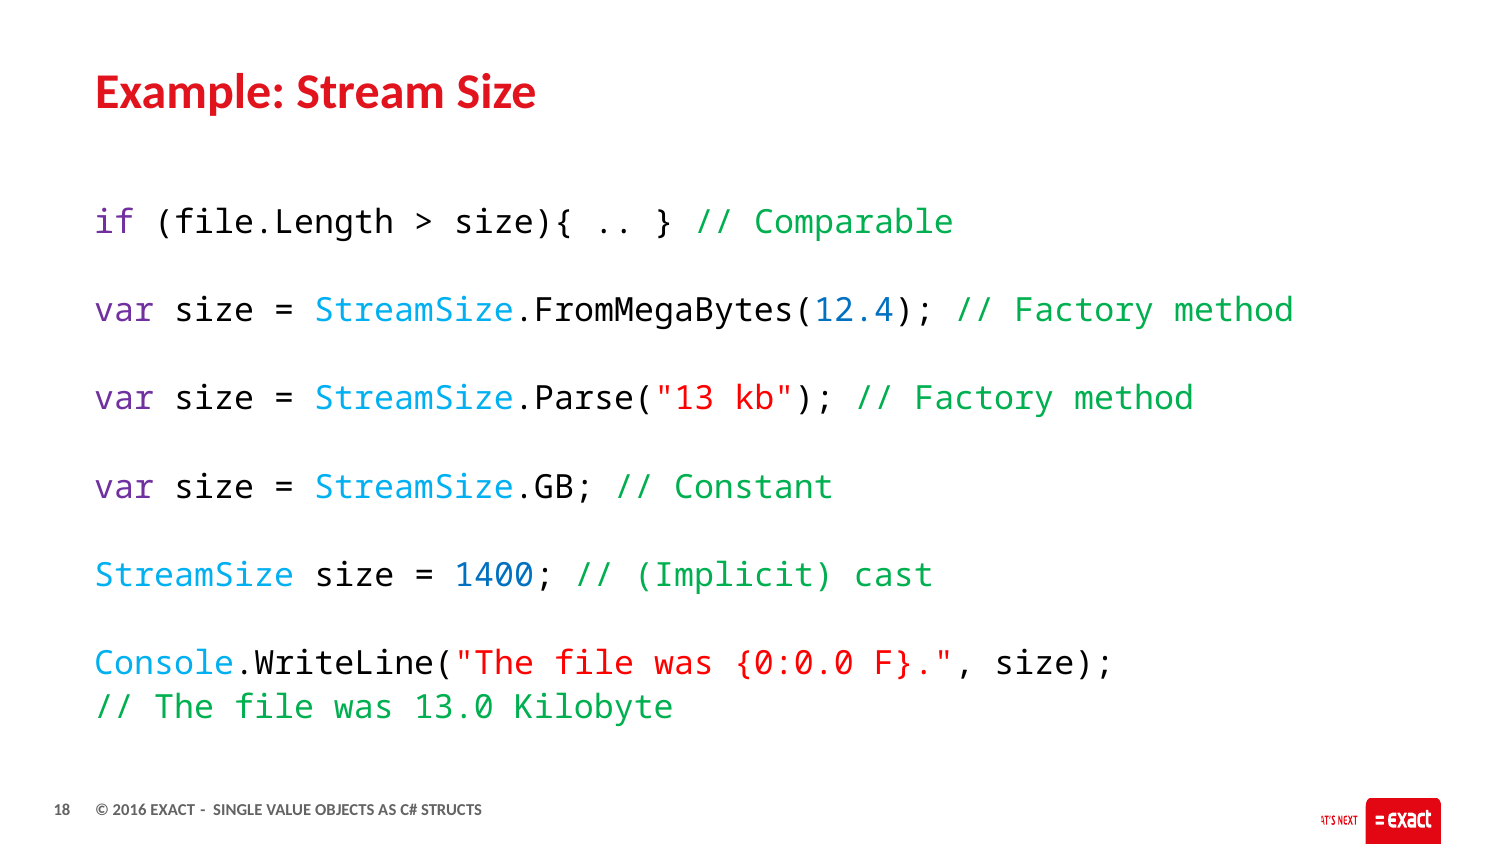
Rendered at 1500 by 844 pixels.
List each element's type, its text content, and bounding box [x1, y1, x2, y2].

list if (file.Length > size){ .. } // Comparable var size = StreamSize.FromMegaBytes(12.4); // Factory method var size = StreamSize.Parse("13 kb"); // Factory method var size = StreamSize.GB; // Constant StreamSize size = 1400; // (Implicit) cast Console.WriteLine("The file was {0:0.0 F}.", size); // The file was 13.0 Kilobyte [79, 196, 1421, 754]
text_box - Single Value Objects as C# structs [185, 786, 826, 832]
text_box [38, 786, 96, 832]
title Example: Stream Size [79, 62, 1421, 118]
